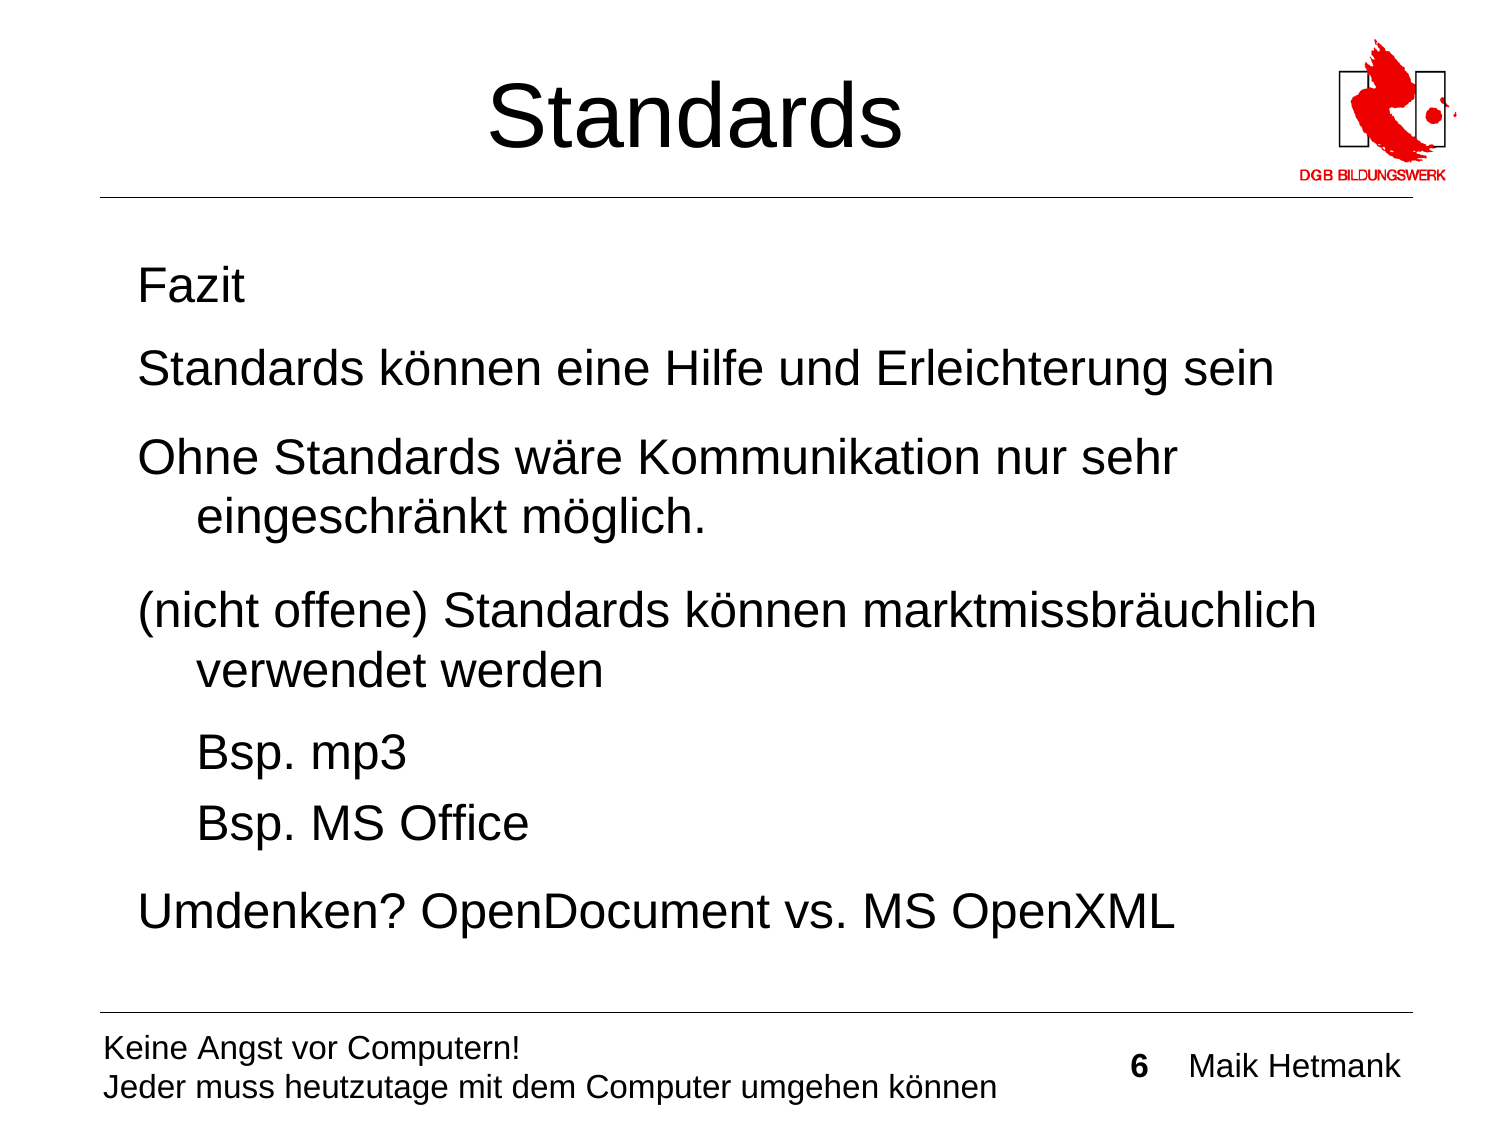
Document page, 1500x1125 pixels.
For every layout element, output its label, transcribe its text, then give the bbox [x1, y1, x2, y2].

text_box (nicht offene) Standards können marktmissbräuchlich verwendet werden [137, 578, 1407, 695]
picture [1299, 37, 1457, 181]
text_box Ohne Standards wäre Kommunikation nur sehr eingeschränkt möglich. [137, 425, 1407, 541]
text_box Standards können eine Hilfe und Erleichterung sein [137, 336, 1407, 401]
text_box Bsp. MS Office [137, 791, 1407, 850]
text_box Fazit [137, 253, 1407, 317]
text_box Umdenken? OpenDocument vs. MS OpenXML [137, 879, 1407, 944]
text_box Bsp. mp3 [137, 720, 1407, 780]
title Standards [87, 49, 1305, 175]
